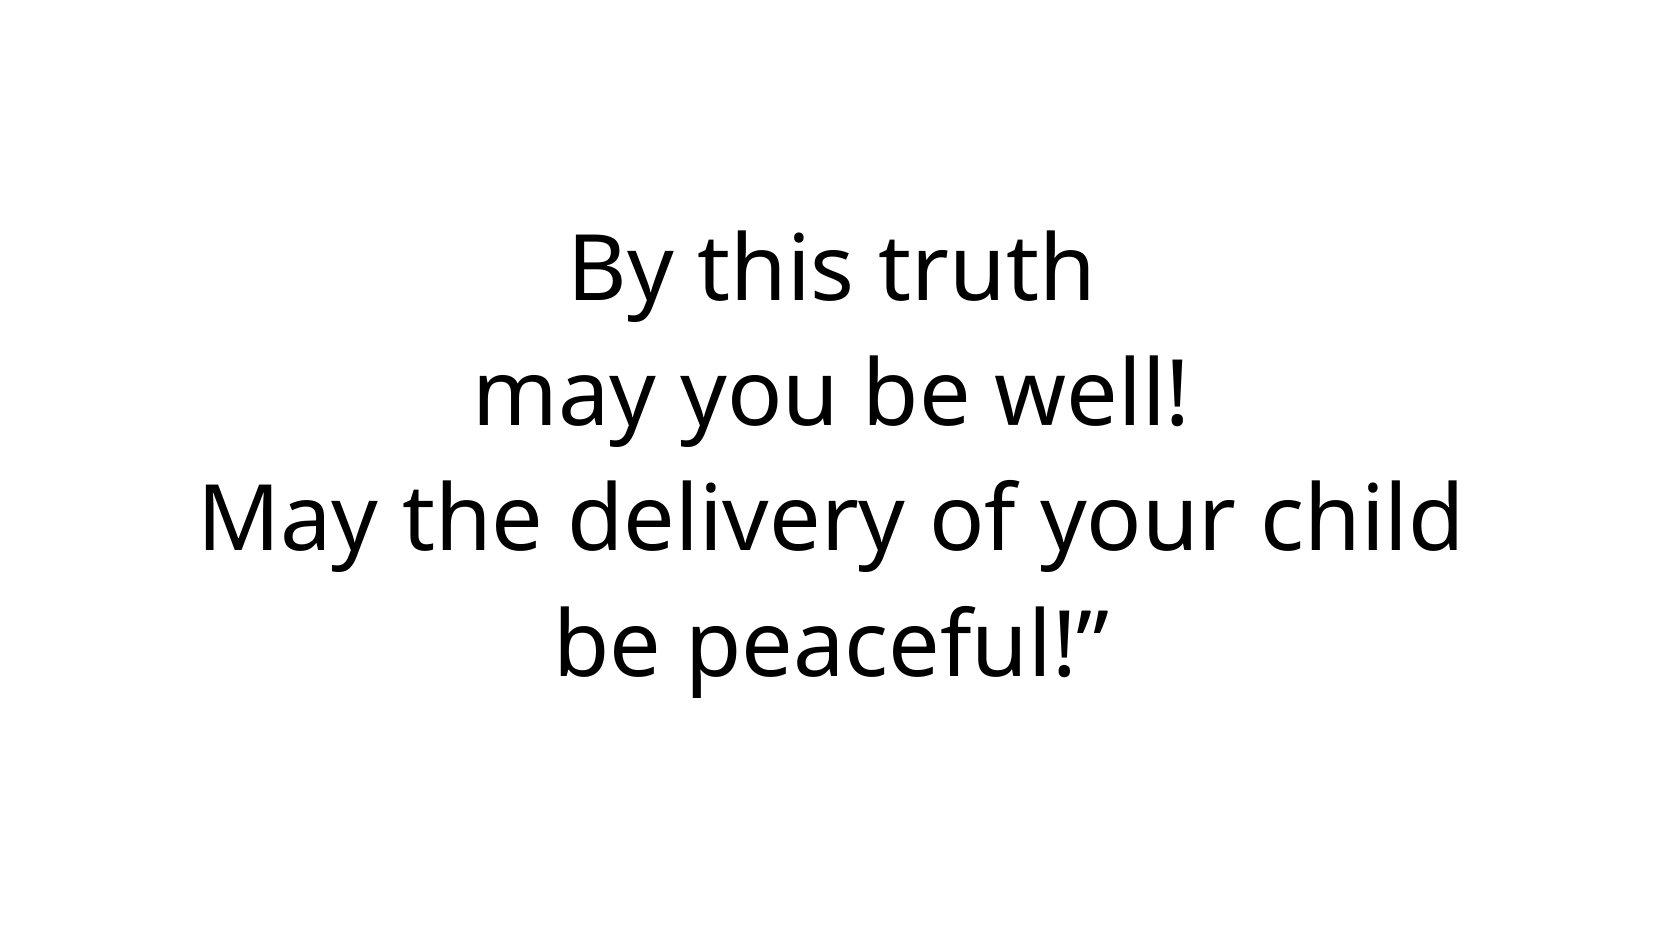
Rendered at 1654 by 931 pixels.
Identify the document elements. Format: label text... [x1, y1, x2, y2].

subtitle By this truth may you be well! May the delivery of your child be peaceful!” [87, 67, 1577, 839]
